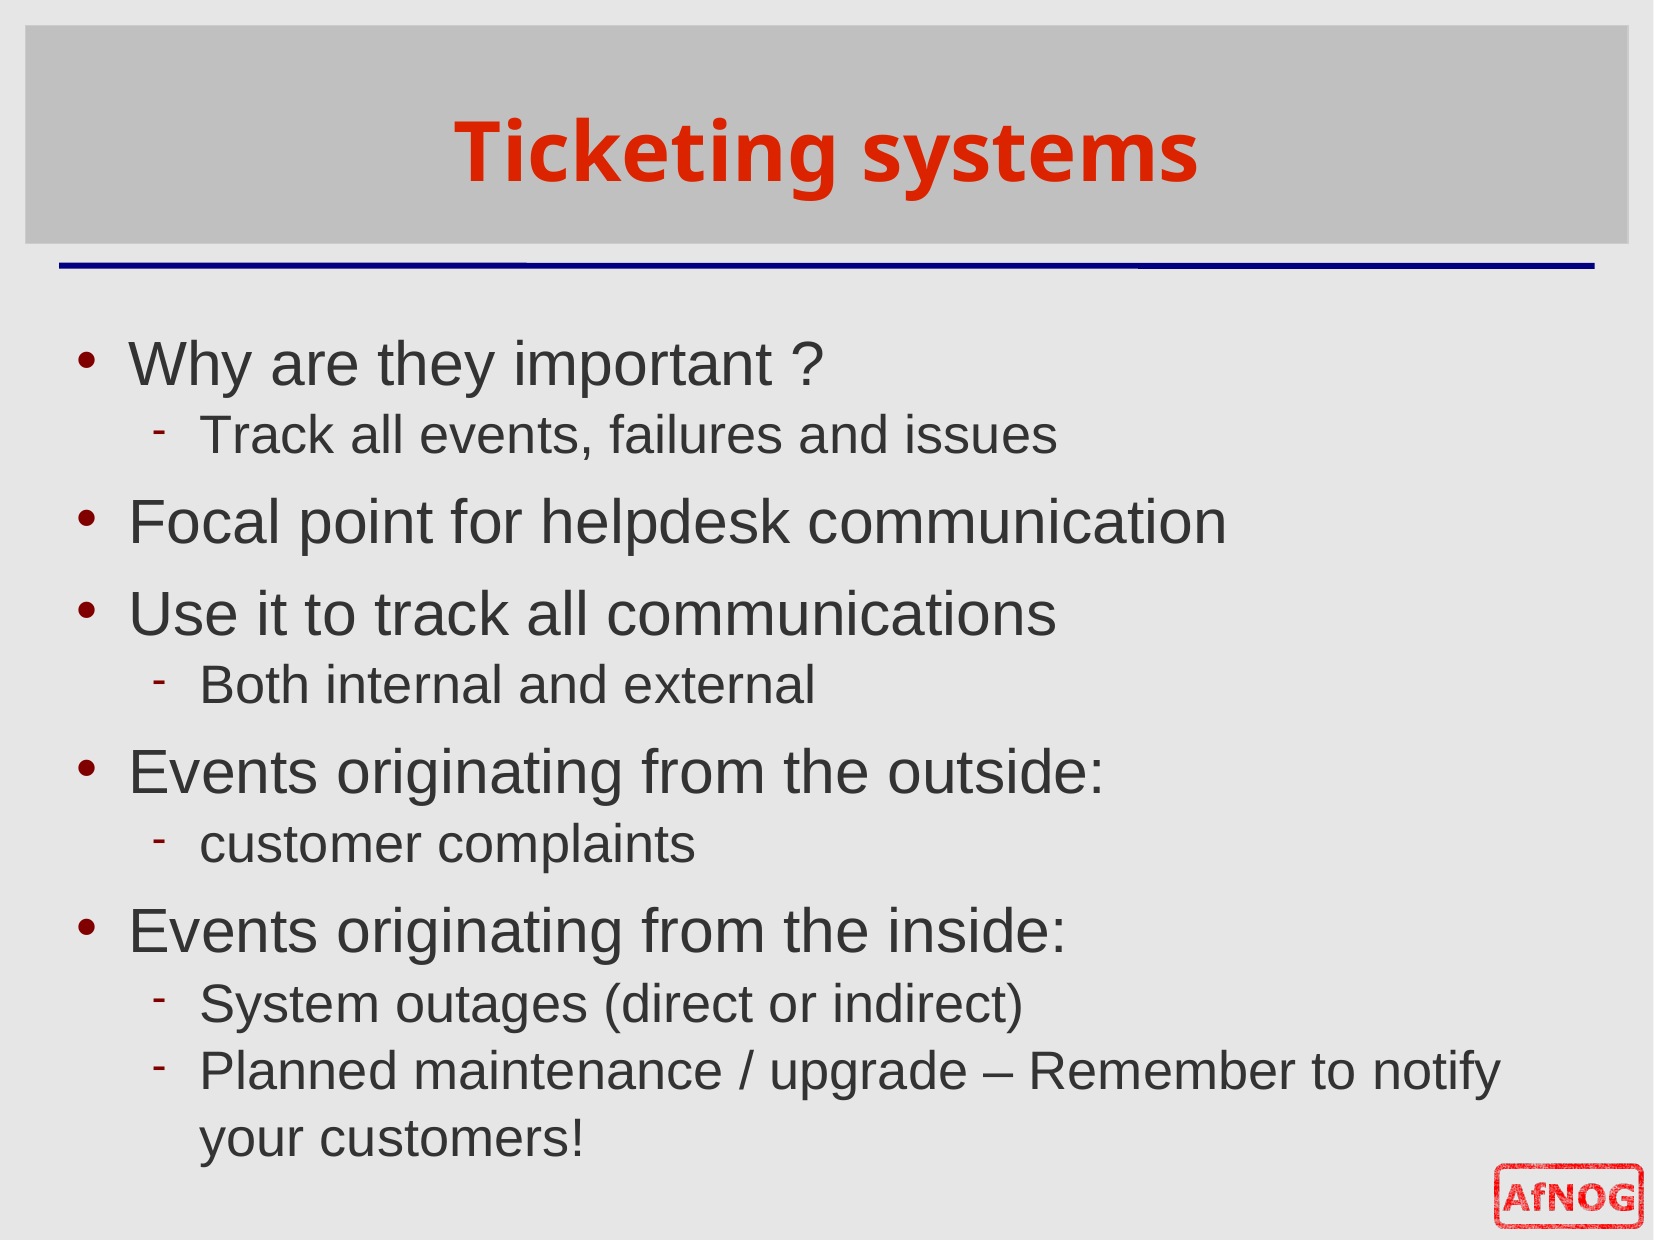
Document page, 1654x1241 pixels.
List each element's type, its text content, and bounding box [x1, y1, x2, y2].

title Ticketing systems [121, 46, 1534, 254]
list Why are they important ? Track all events, failures and issues Focal point for helpdesk communication Use it to track all communications Both internal and external Events originating from the outside: customer complaints Events originating from the inside: System outages (direct or indirect)‏ Planned maintenance / upgrade – Remember to notify your customers! [59, 322, 1595, 1159]
picture [1494, 1163, 1644, 1229]
